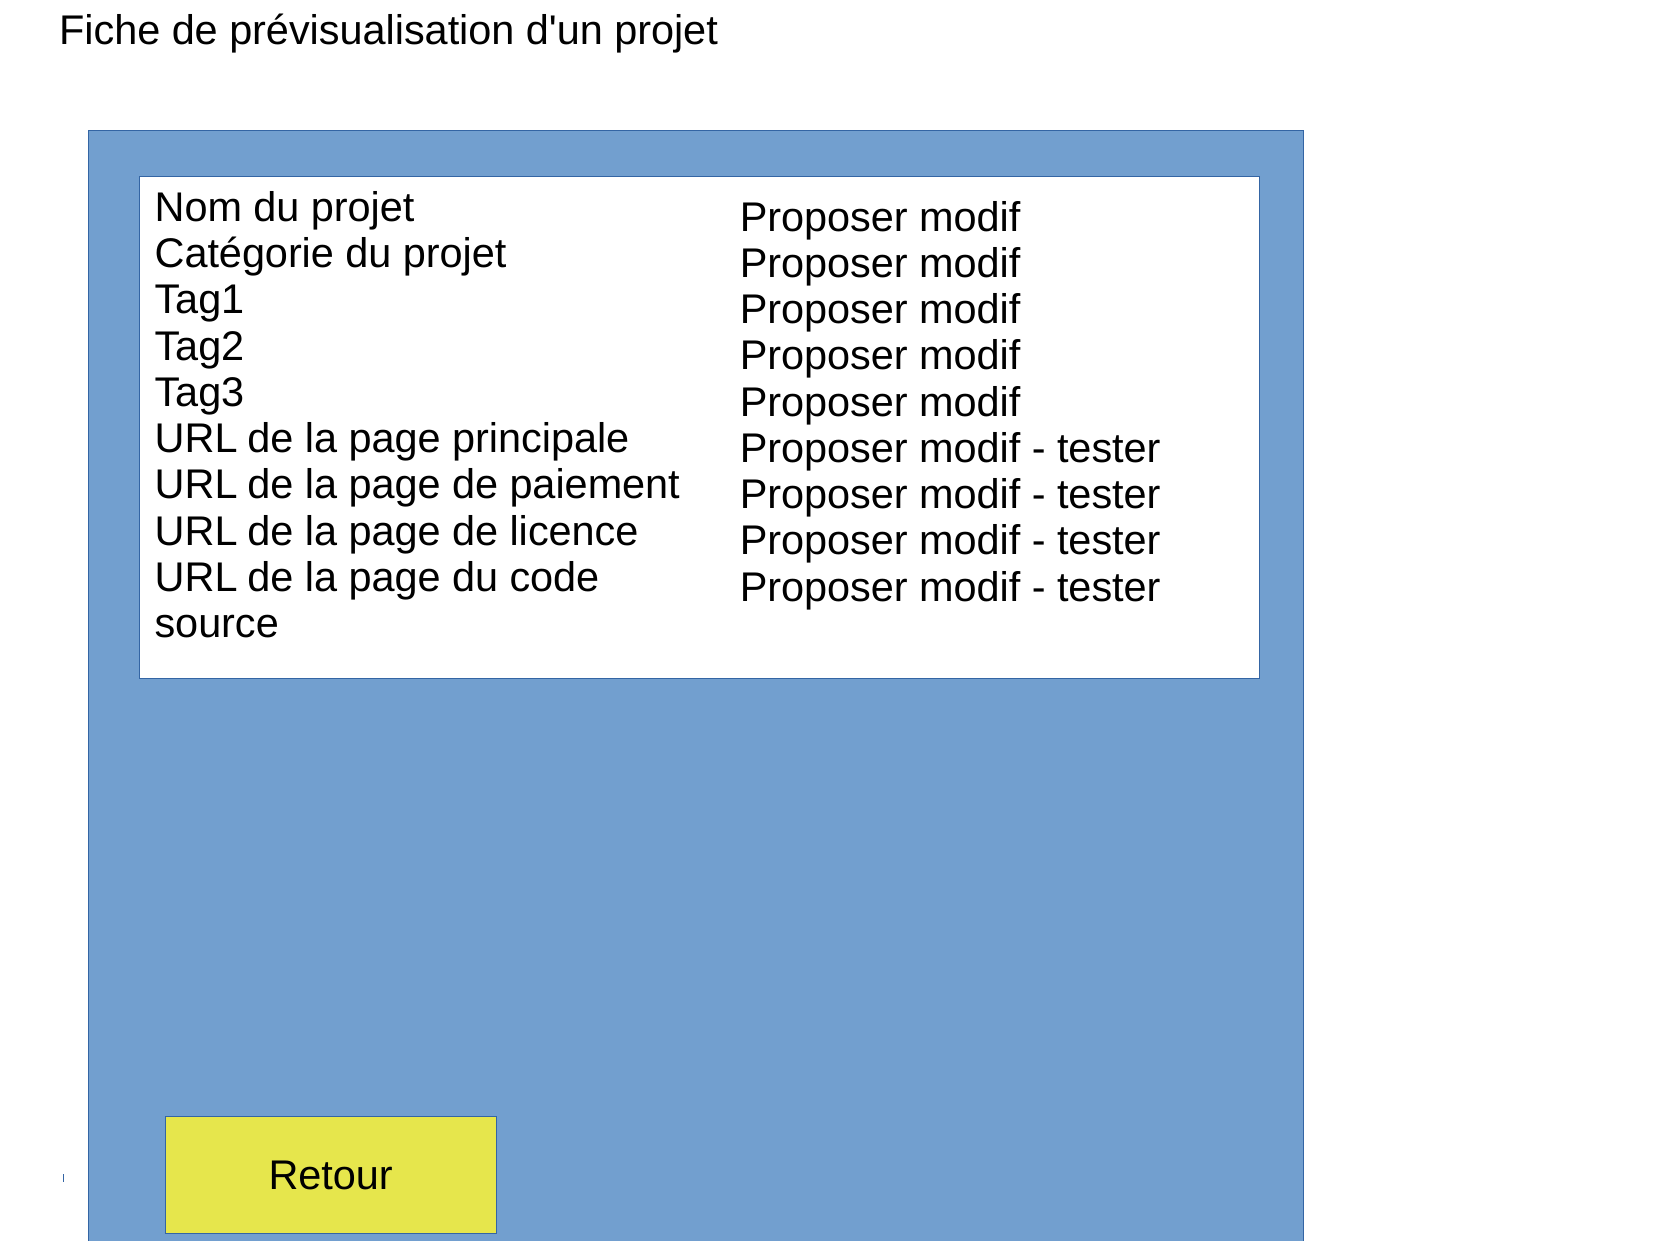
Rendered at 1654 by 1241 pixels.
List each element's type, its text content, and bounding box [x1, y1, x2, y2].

text_box Proposer modif Proposer modif Proposer modif Proposer modif Proposer modif Proposer modif - tester Proposer modif - tester Proposer modif - tester Proposer modif - tester [724, 186, 1260, 693]
text_box Fiche de prévisualisation d'un projet [44, 0, 1546, 63]
text_box Nom du projet Catégorie du projet Tag1 Tag2 Tag3 URL de la page principale URL de la page de paiement URL de la page de licence URL de la page du code source [139, 176, 738, 683]
text_box Retour [165, 1116, 497, 1234]
text_box [88, 130, 1304, 1241]
